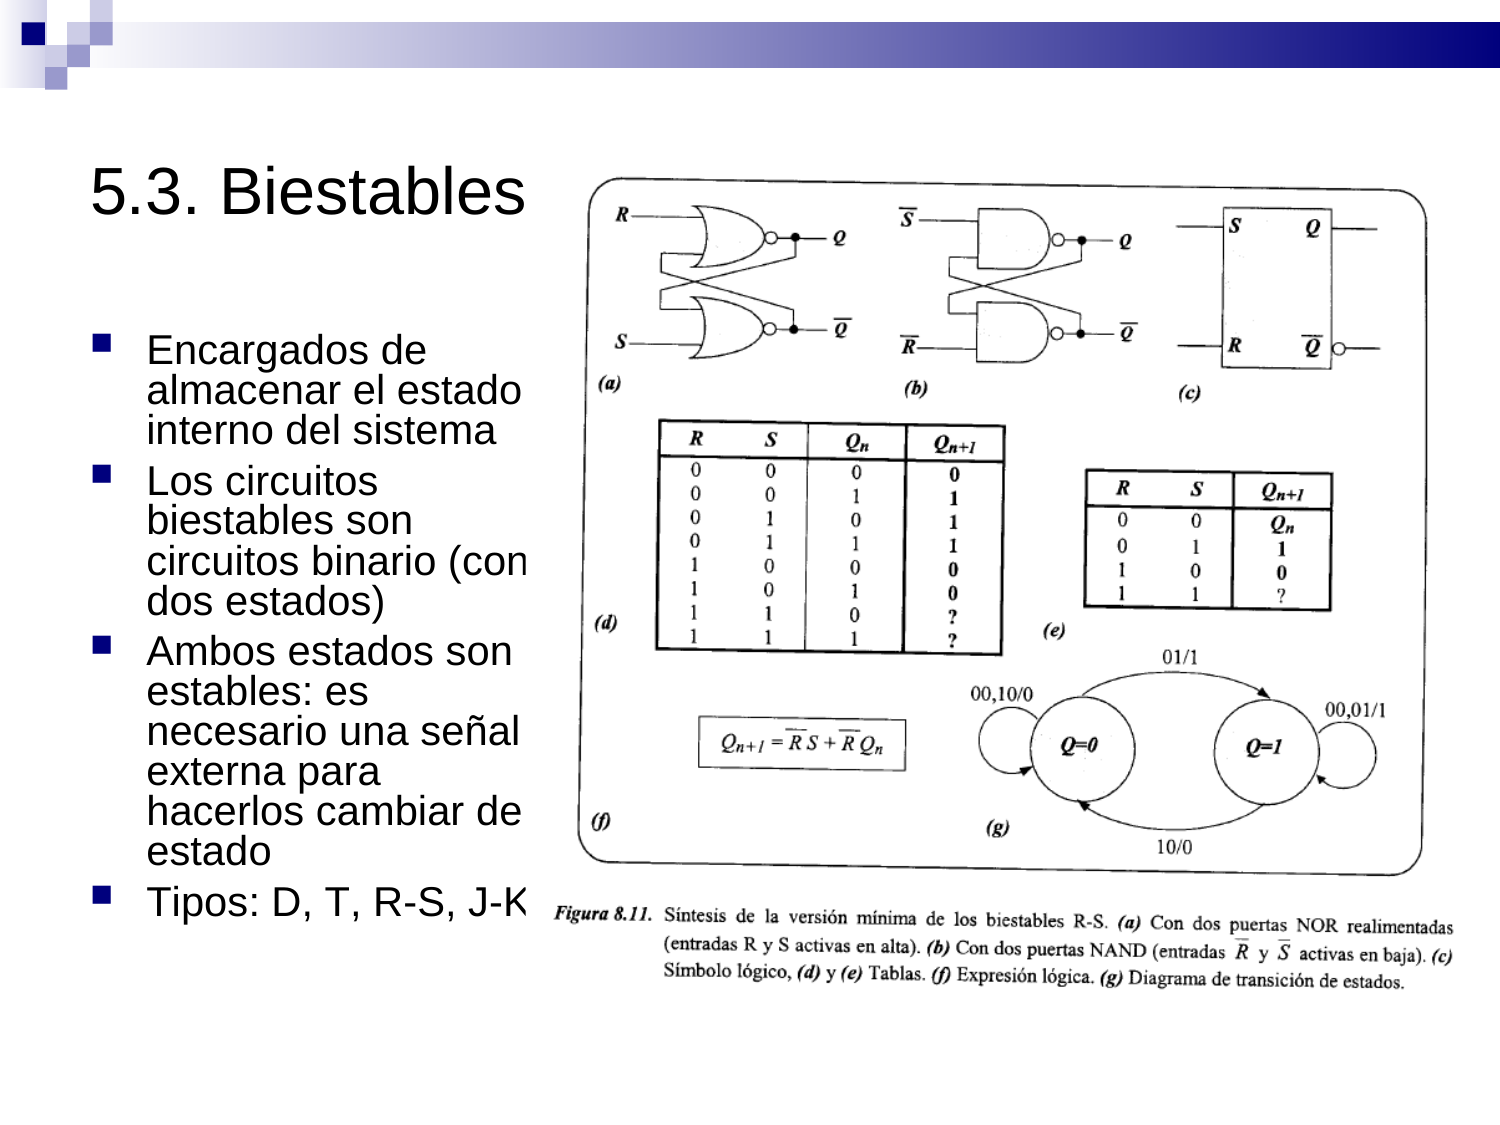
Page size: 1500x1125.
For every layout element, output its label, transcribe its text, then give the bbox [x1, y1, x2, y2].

title 5.3. Biestables [75, 75, 1426, 301]
picture [525, 172, 1465, 1007]
list Encargados de almacenar el estado interno del sistema Los circuitos biestables son circuitos binario (con dos estados) Ambos estados son estables: es necesario una señal externa para hacerlos cambiar de estado Tipos: D, T, R-S, J-K [74, 324, 525, 982]
